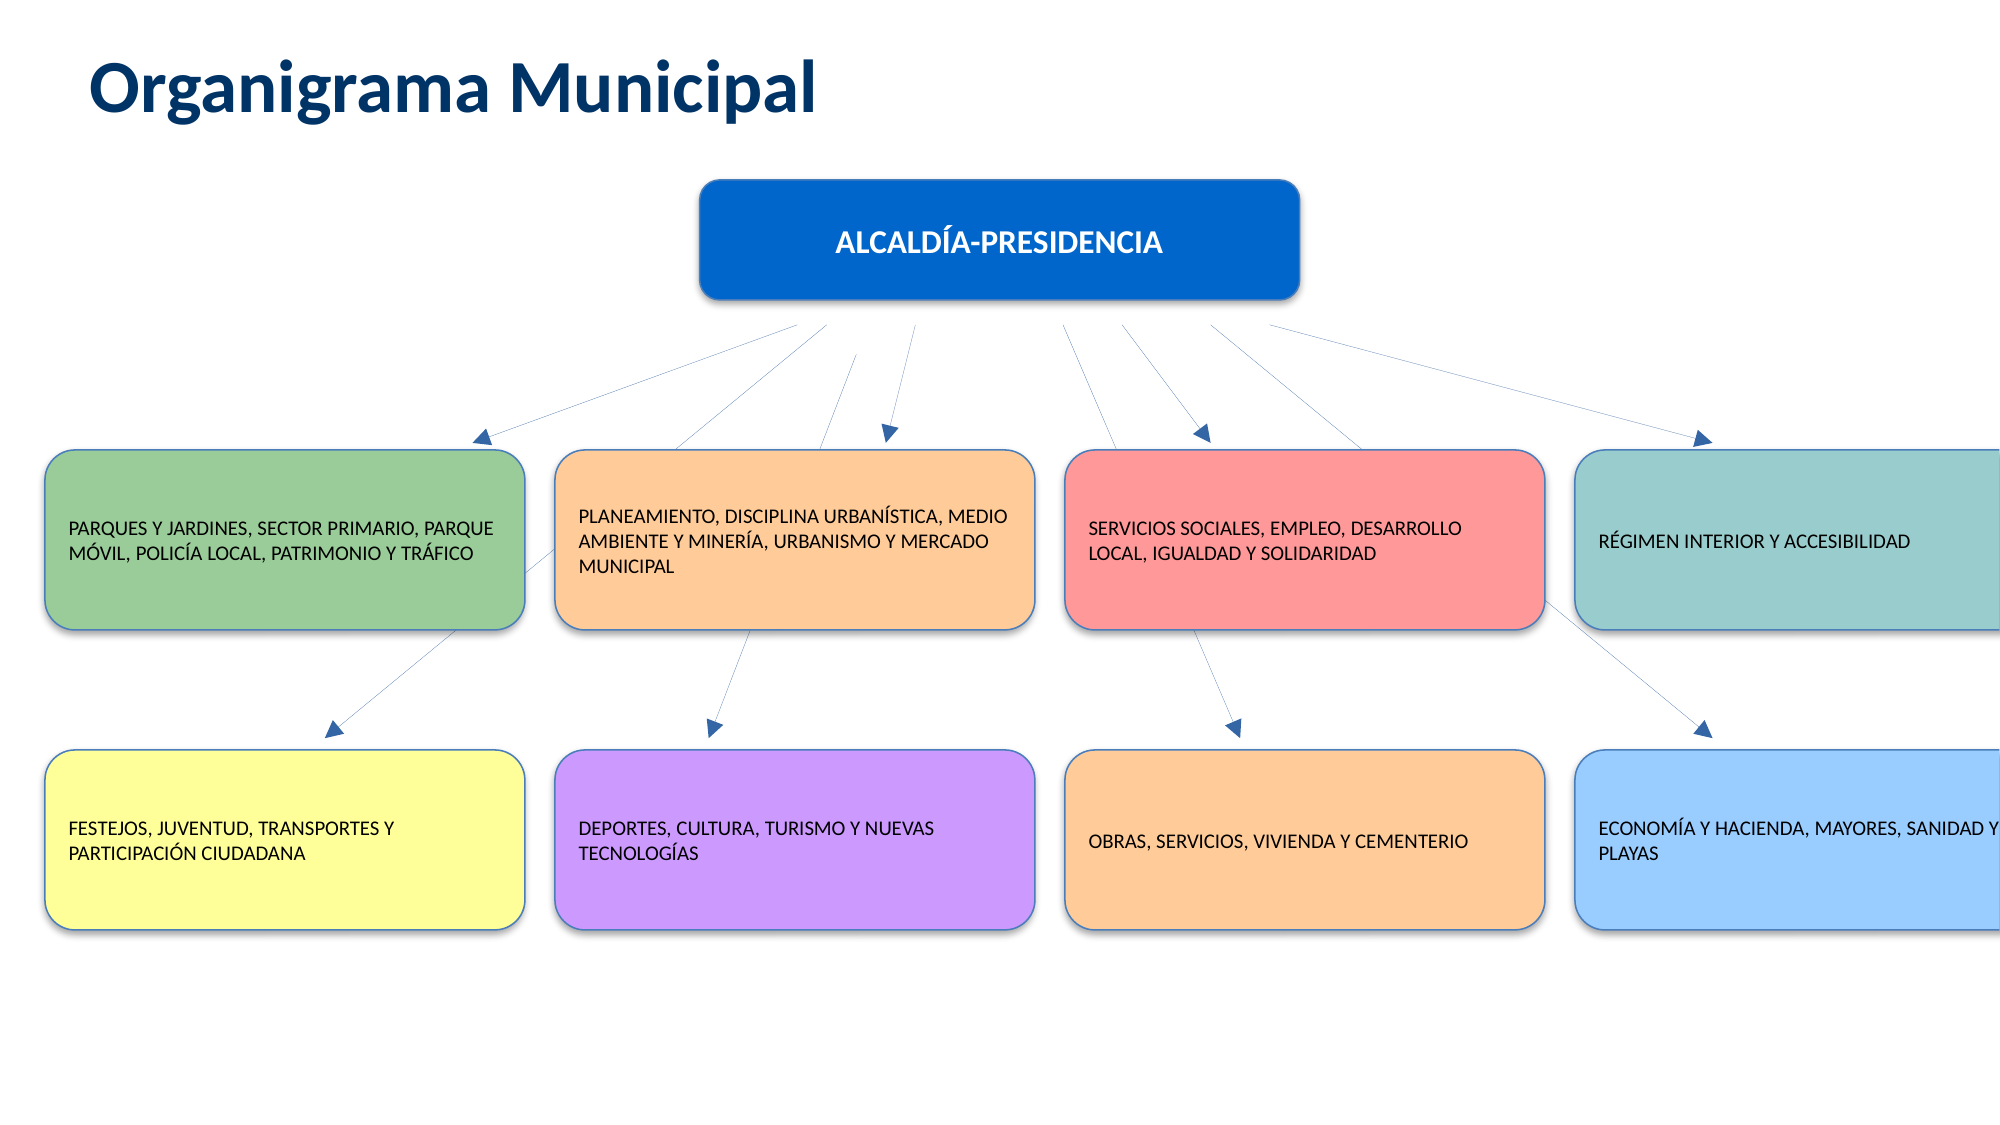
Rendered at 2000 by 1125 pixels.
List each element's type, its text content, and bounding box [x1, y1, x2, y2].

text_box ECONOMÍA Y HACIENDA, MAYORES, SANIDAD Y PLAYAS [1574, 749, 2000, 930]
text_box OBRAS, SERVICIOS, VIVIENDA Y CEMENTERIO [1064, 749, 1545, 930]
text_box Organigrama Municipal [74, 29, 834, 135]
text_box PLANEAMIENTO, DISCIPLINA URBANÍSTICA, MEDIO AMBIENTE Y MINERÍA, URBANISMO Y MERCADO MUNICIPAL [554, 449, 1035, 630]
text_box FESTEJOS, JUVENTUD, TRANSPORTES Y PARTICIPACIÓN CIUDADANA [44, 749, 525, 930]
text_box ALCALDÍA-PRESIDENCIA [699, 179, 1300, 300]
text_box DEPORTES, CULTURA, TURISMO Y NUEVAS TECNOLOGÍAS [554, 749, 1035, 930]
text_box PARQUES Y JARDINES, SECTOR PRIMARIO, PARQUE MÓVIL, POLICÍA LOCAL, PATRIMONIO Y TRÁFICO [44, 449, 525, 630]
text_box SERVICIOS SOCIALES, EMPLEO, DESARROLLO LOCAL, IGUALDAD Y SOLIDARIDAD [1064, 449, 1545, 630]
text_box RÉGIMEN INTERIOR Y ACCESIBILIDAD [1574, 449, 2000, 630]
